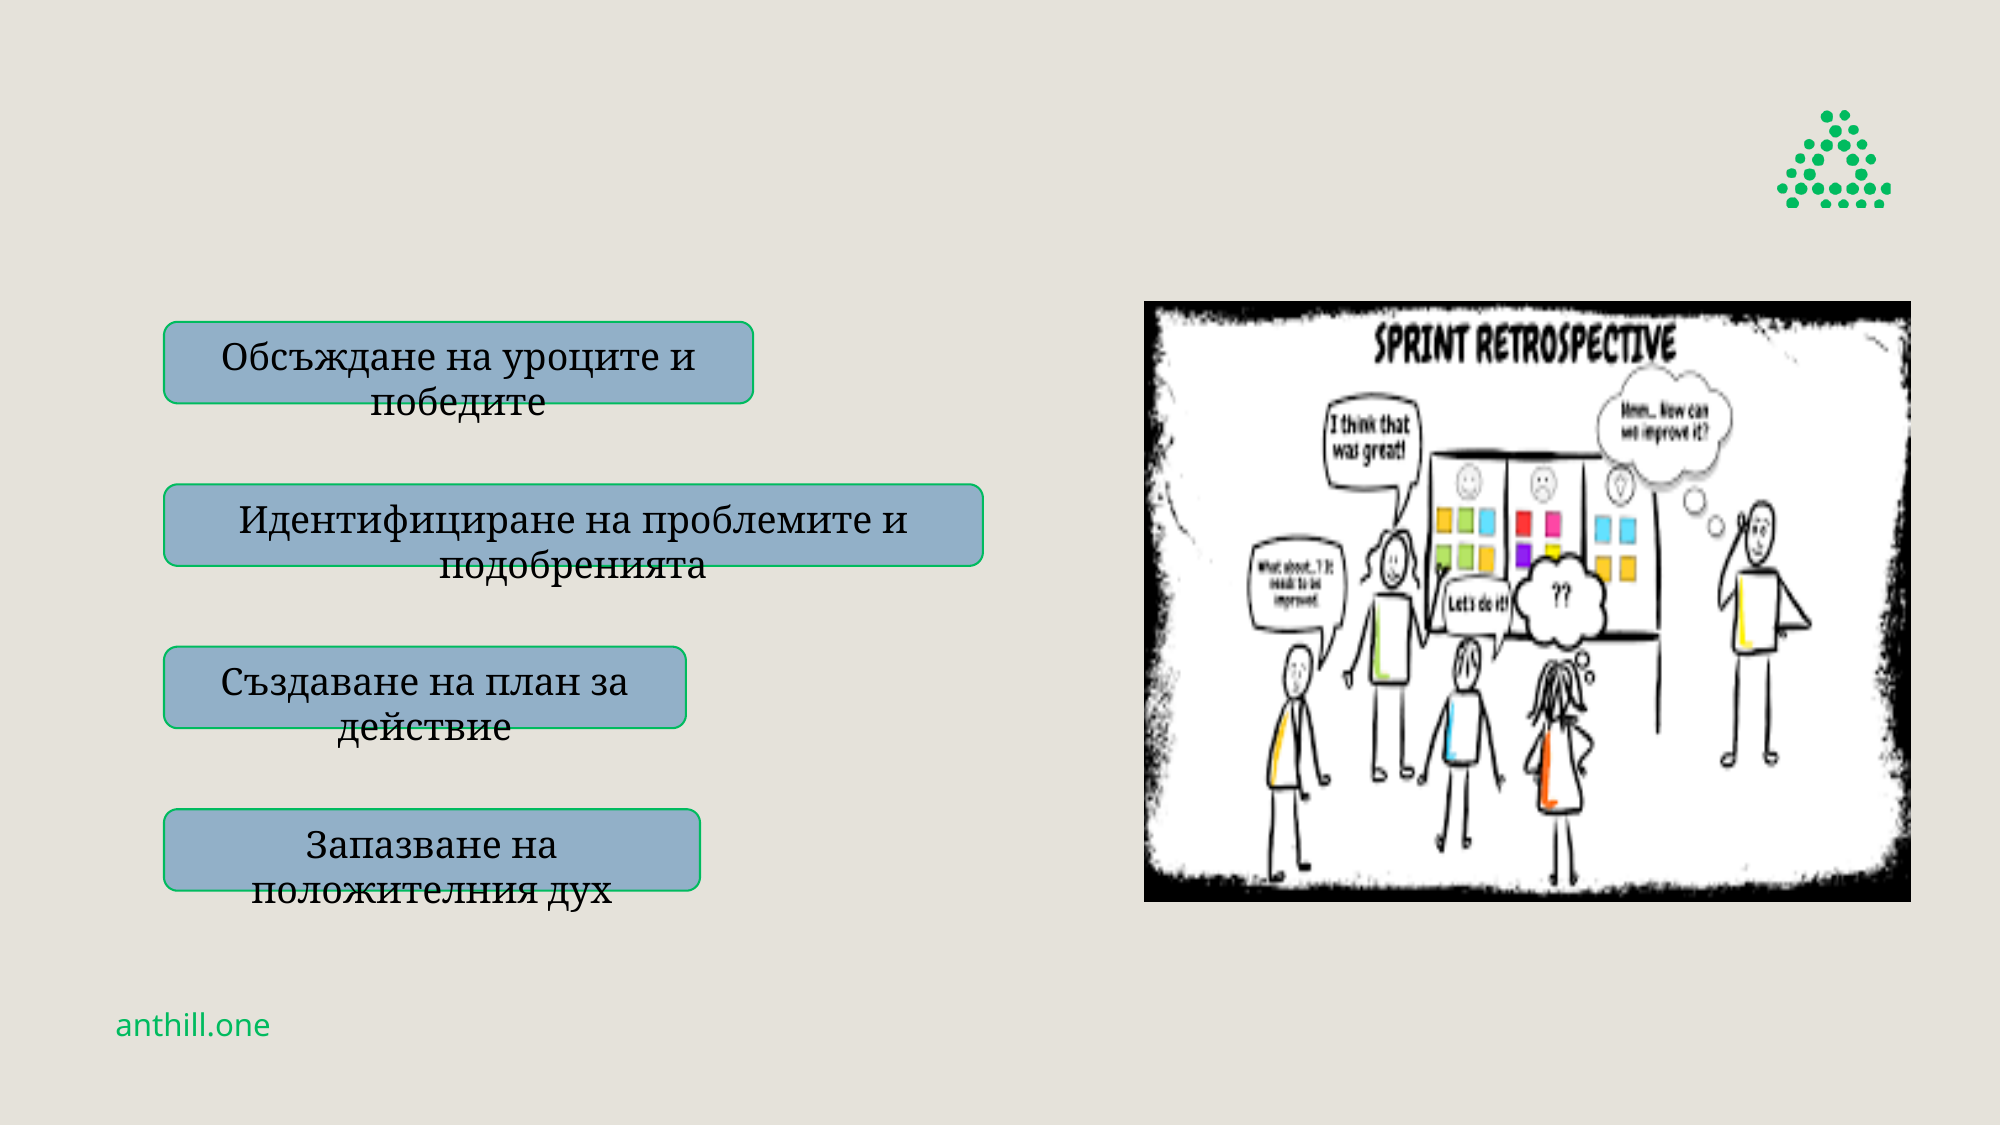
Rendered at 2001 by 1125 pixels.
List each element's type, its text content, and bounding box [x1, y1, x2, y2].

text_box Обсъждане на уроците и победите [163, 321, 754, 404]
picture [1144, 301, 1911, 902]
text_box Създаване на план за действие [163, 646, 686, 729]
text_box Запазване на положителния дух [163, 809, 700, 891]
text_box Идентифициране на проблемите и подобренията [164, 484, 983, 566]
